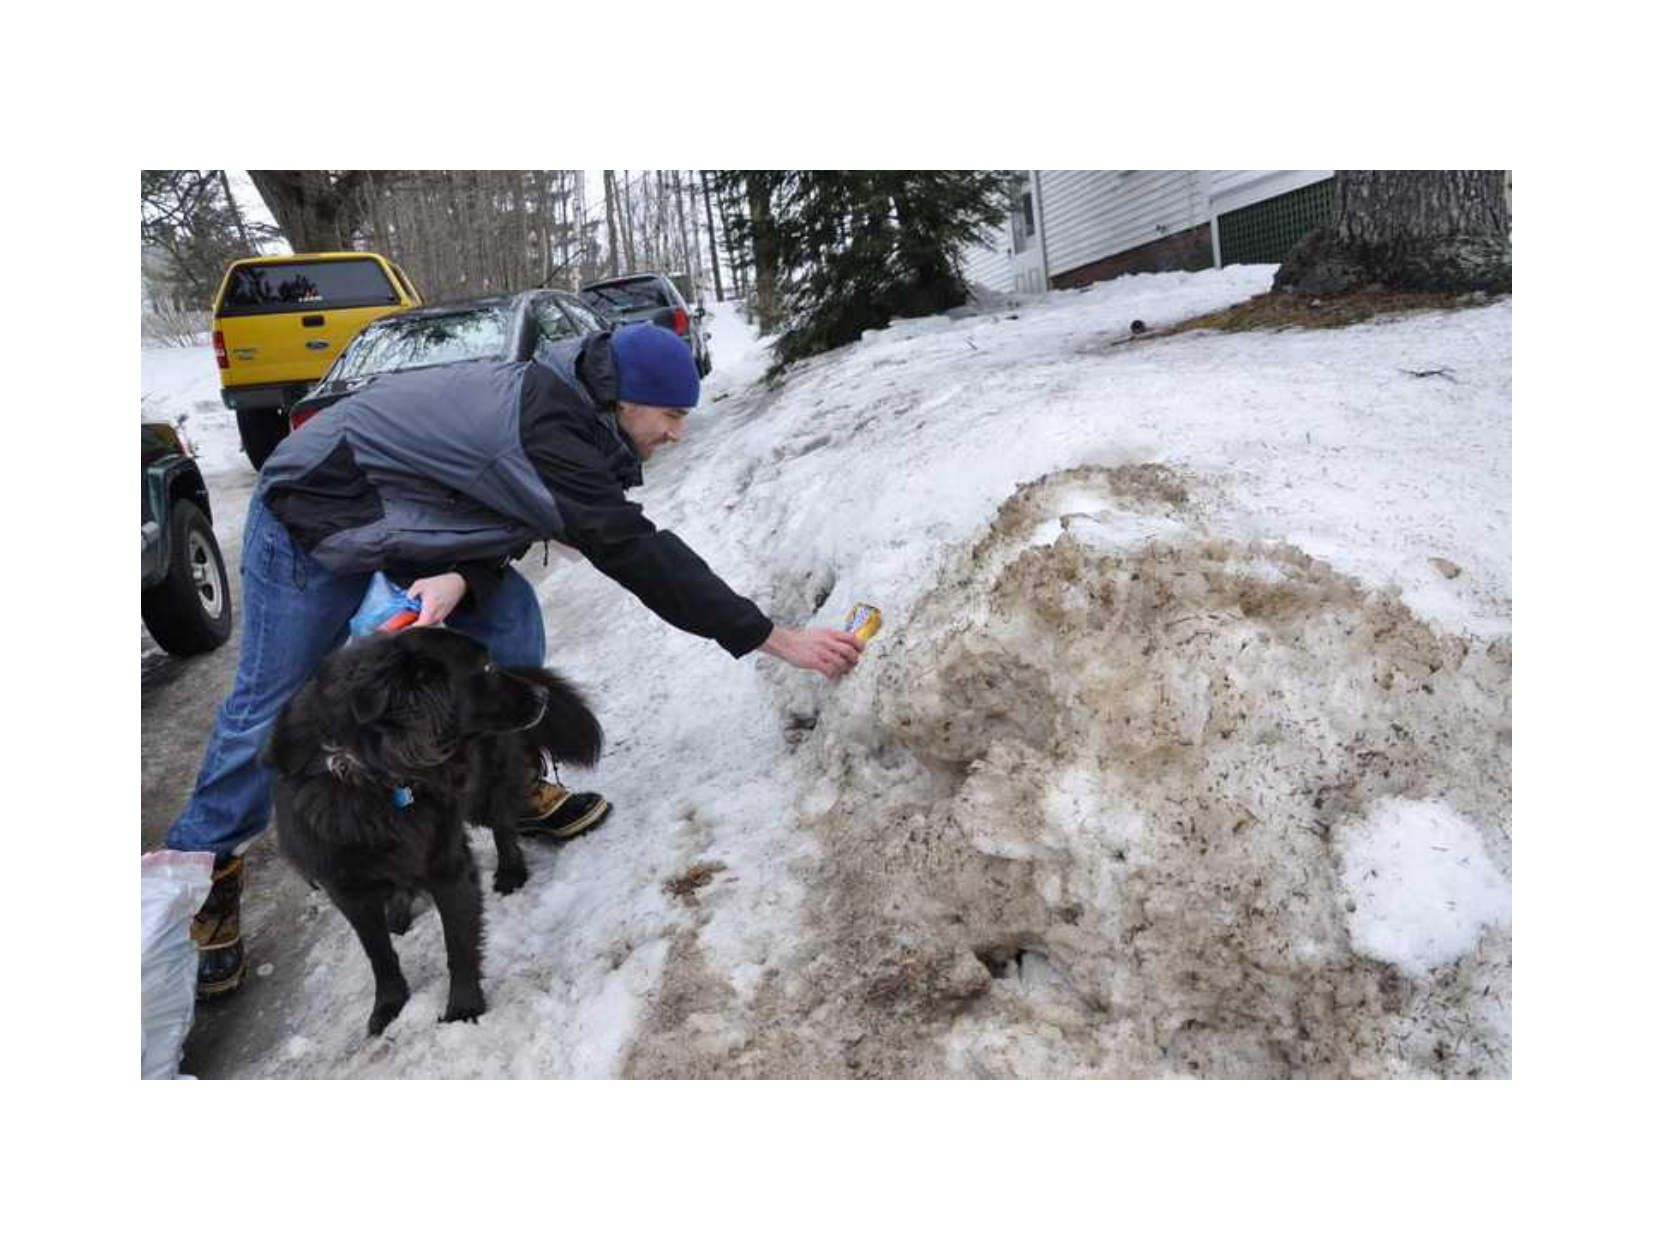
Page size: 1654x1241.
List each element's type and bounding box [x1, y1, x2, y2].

picture [141, 170, 1512, 1080]
